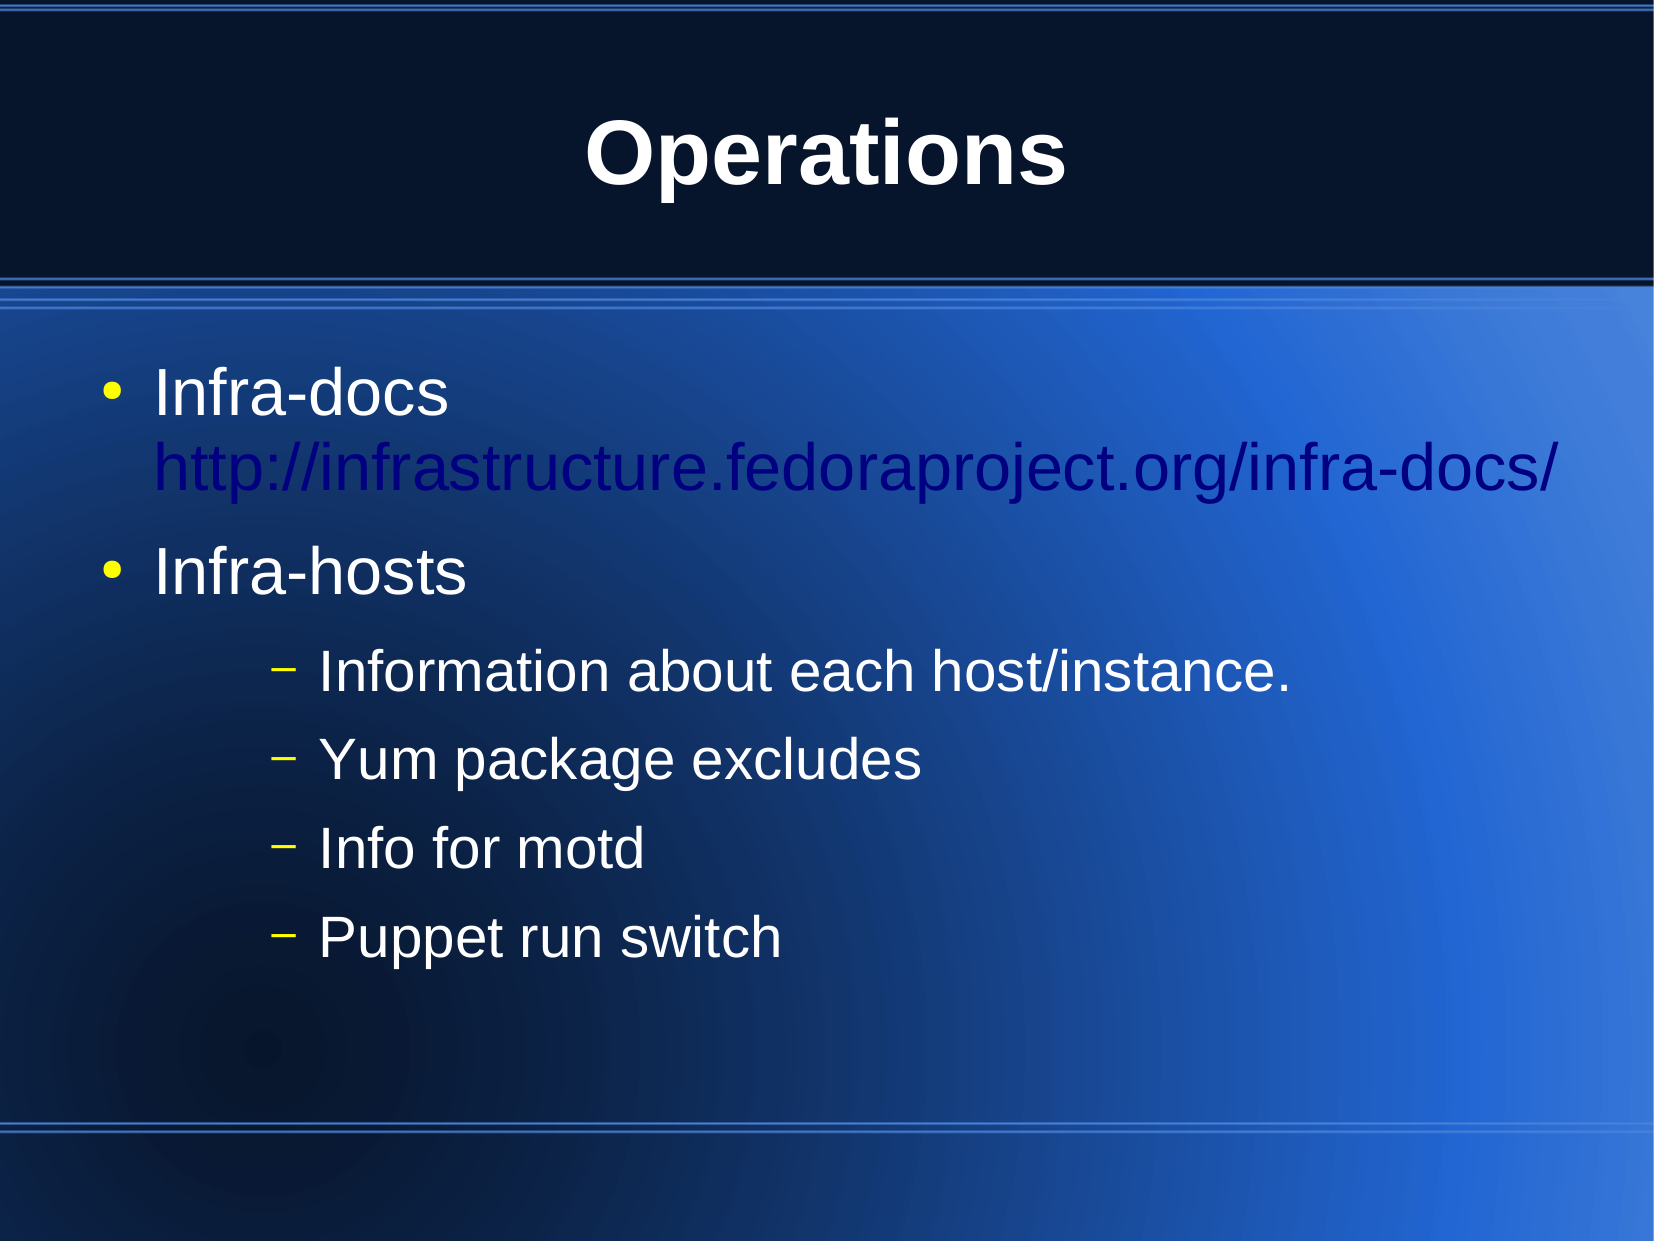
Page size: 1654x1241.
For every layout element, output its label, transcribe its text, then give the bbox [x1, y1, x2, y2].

title Operations [82, 49, 1571, 257]
picture [0, 0, 1654, 1241]
list Infra-docs http://infrastructure.fedoraproject.org/infra-docs/ Infra-hosts Information about each host/instance. Yum package excludes Info for motd Puppet run switch [82, 355, 1571, 1174]
